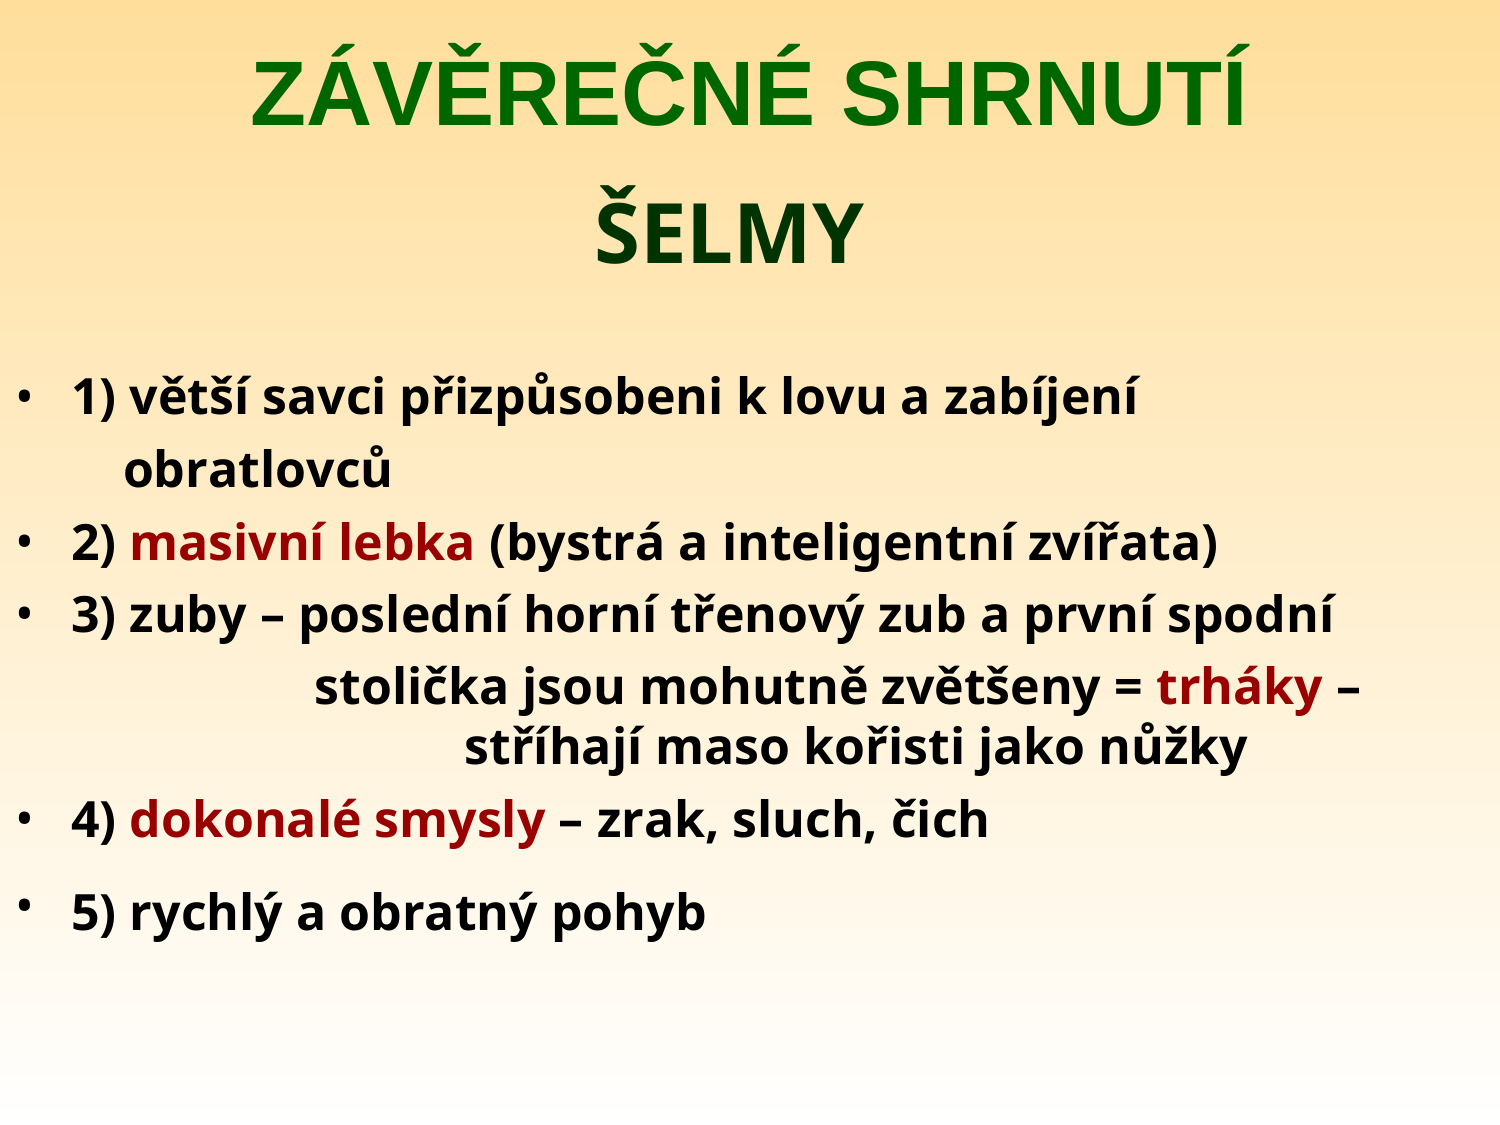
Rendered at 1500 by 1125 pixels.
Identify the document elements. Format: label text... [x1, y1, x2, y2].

list ŠELMY 1) větší savci přizpůsobeni k lovu a zabíjení obratlovců 2) masivní lebka (bystrá a inteligentní zvířata) 3) zuby – poslední horní třenový zub a první spodní stolička jsou mohutně zvětšeny = trháky – stříhají maso kořisti jako nůžky 4) dokonalé smysly – zrak, sluch, čich 5) rychlý a obratný pohyb [0, 172, 1459, 1094]
title ZÁVĚREČNÉ SHRNUTÍ [75, 26, 1426, 172]
